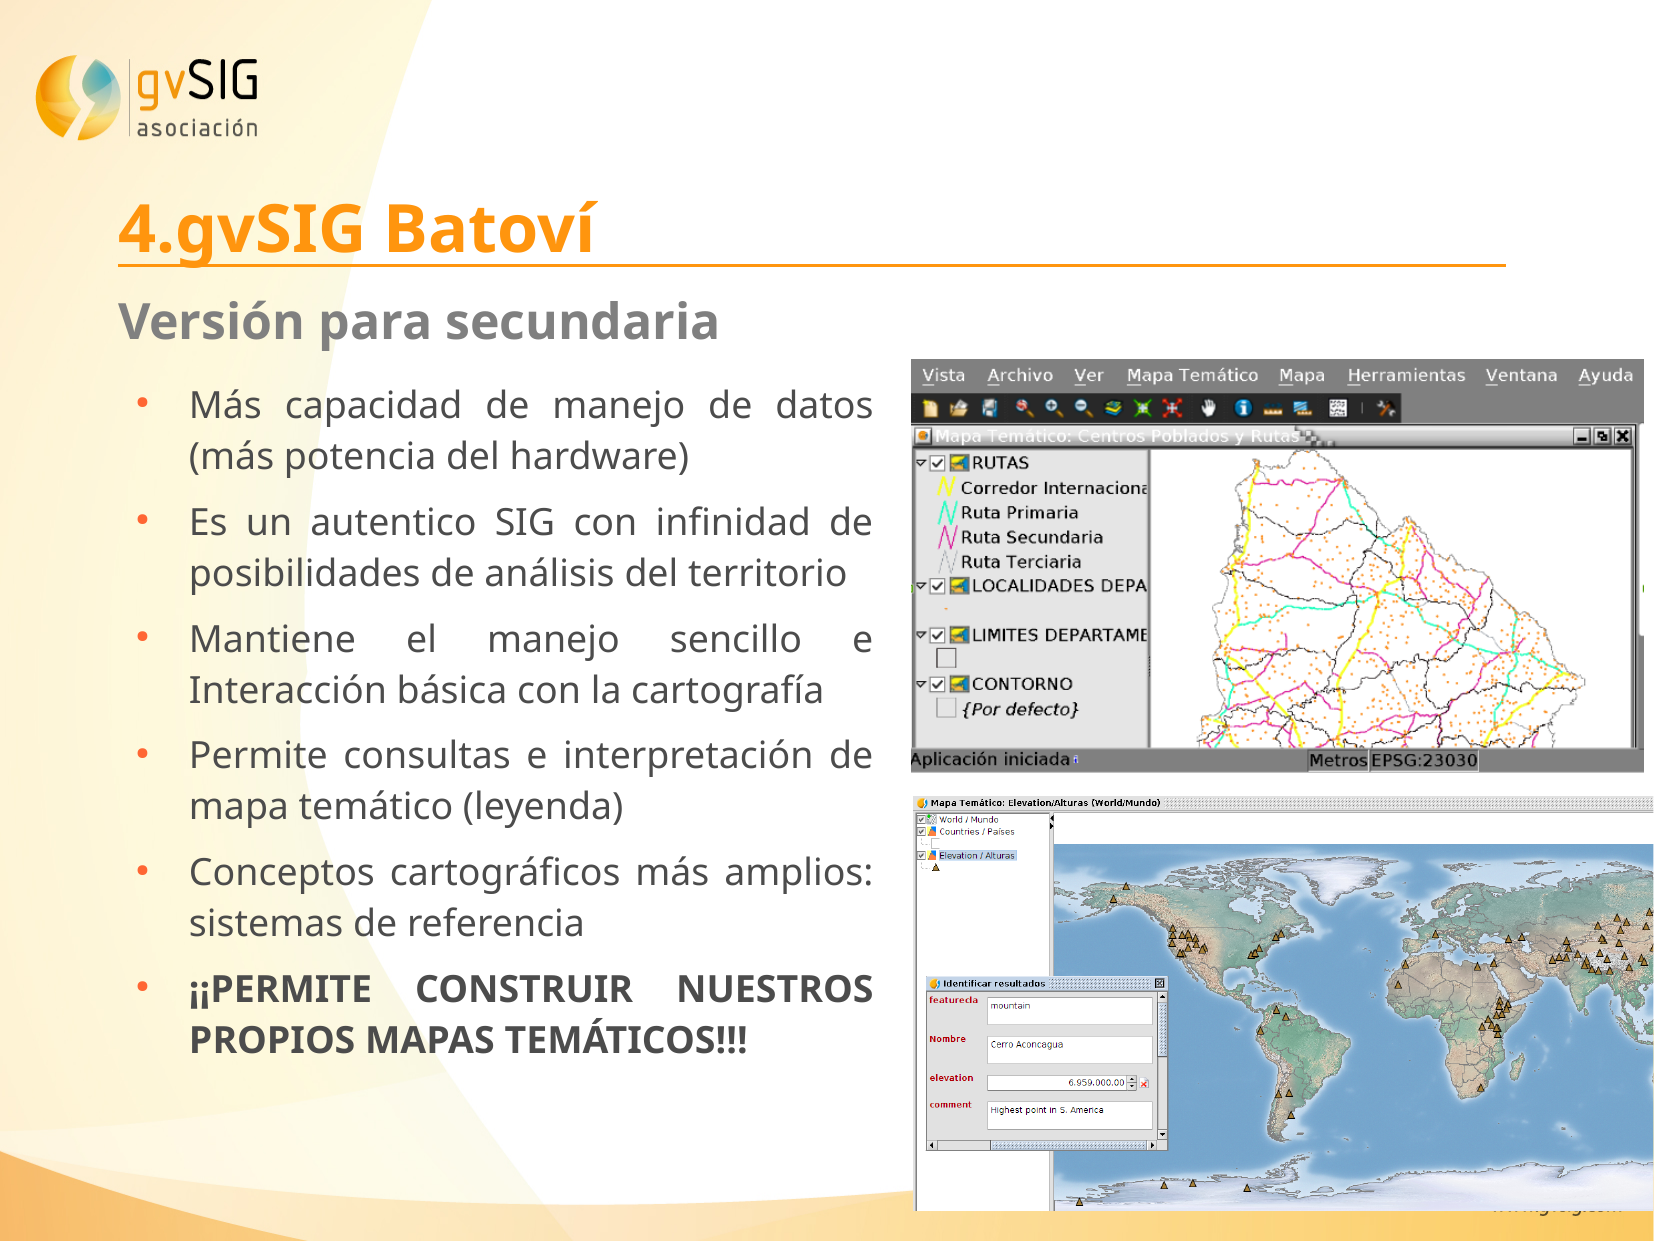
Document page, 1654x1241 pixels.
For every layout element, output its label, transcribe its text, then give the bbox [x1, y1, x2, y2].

title 4.gvSIG Batoví [118, 177, 1607, 276]
picture [0, 0, 1654, 1241]
list Más capacidad de manejo de datos (más potencia del hardware) Es un autentico SIG con infinidad de posibilidades de análisis del territorio Mantiene el manejo sencillo e Interacción básica con la cartografía Permite consultas e interpretación de mapa temático (leyenda) Conceptos cartográficos más amplios: sistemas de referencia ¡¡PERMITE CONSTRUIR NUESTROS PROPIOS MAPAS TEMÁTICOS!!! [118, 312, 875, 1099]
title Versión para secundaria [118, 276, 857, 312]
